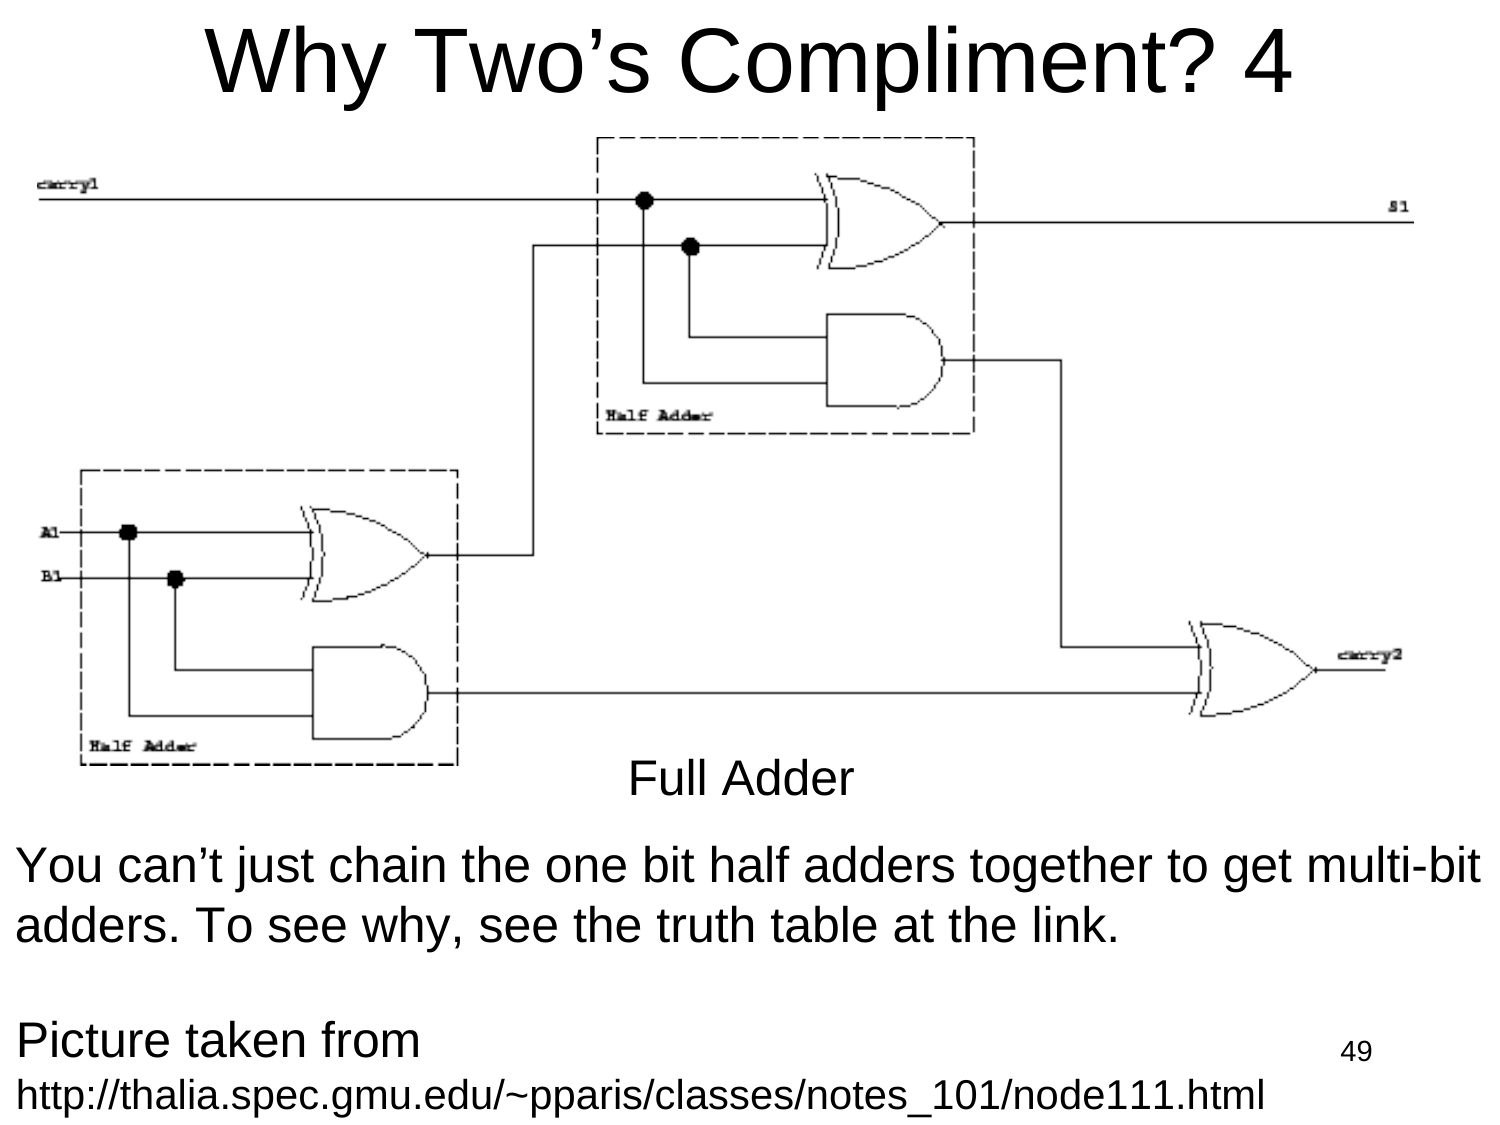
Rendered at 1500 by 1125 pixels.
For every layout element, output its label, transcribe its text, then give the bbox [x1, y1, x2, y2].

text_box You can’t just chain the one bit half adders together to get multi-bit adders. To see why, see the truth table at the link. [0, 825, 1500, 963]
title Why Two’s Compliment? 4 [112, 0, 1388, 137]
text_box Picture taken from http://thalia.spec.gmu.edu/~pparis/classes/notes_101/node111.html [1, 999, 1281, 1125]
text_box Full Adder [612, 737, 871, 813]
picture [37, 137, 1414, 766]
text_box <number> [1281, 1025, 1388, 1101]
